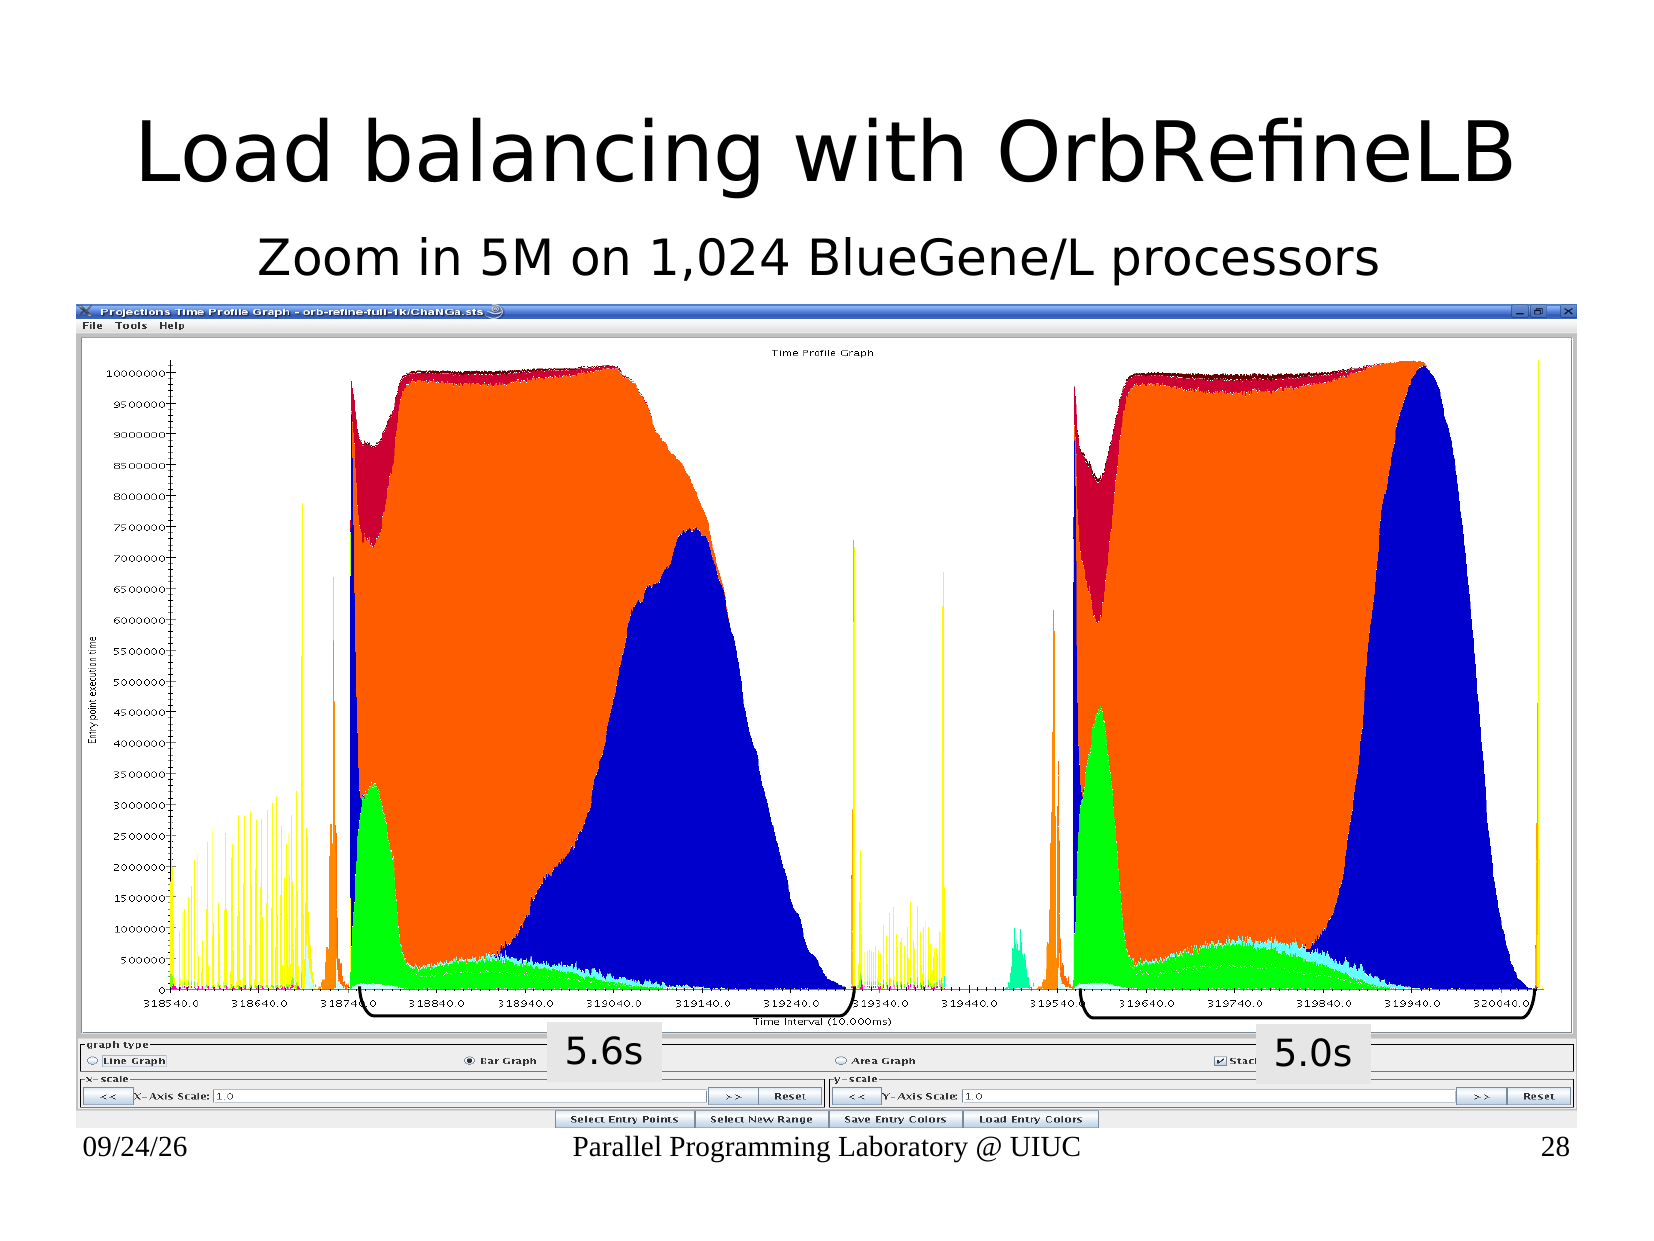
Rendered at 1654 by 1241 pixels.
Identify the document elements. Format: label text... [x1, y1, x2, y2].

picture [76, 304, 1577, 1129]
text_box Zoom in 5M on 1,024 BlueGene/L processors [243, 221, 1396, 295]
title Load balancing with OrbRefineLB [82, 49, 1571, 257]
text_box 5.6s [547, 1022, 662, 1082]
text_box 5.0s [1256, 1024, 1371, 1084]
